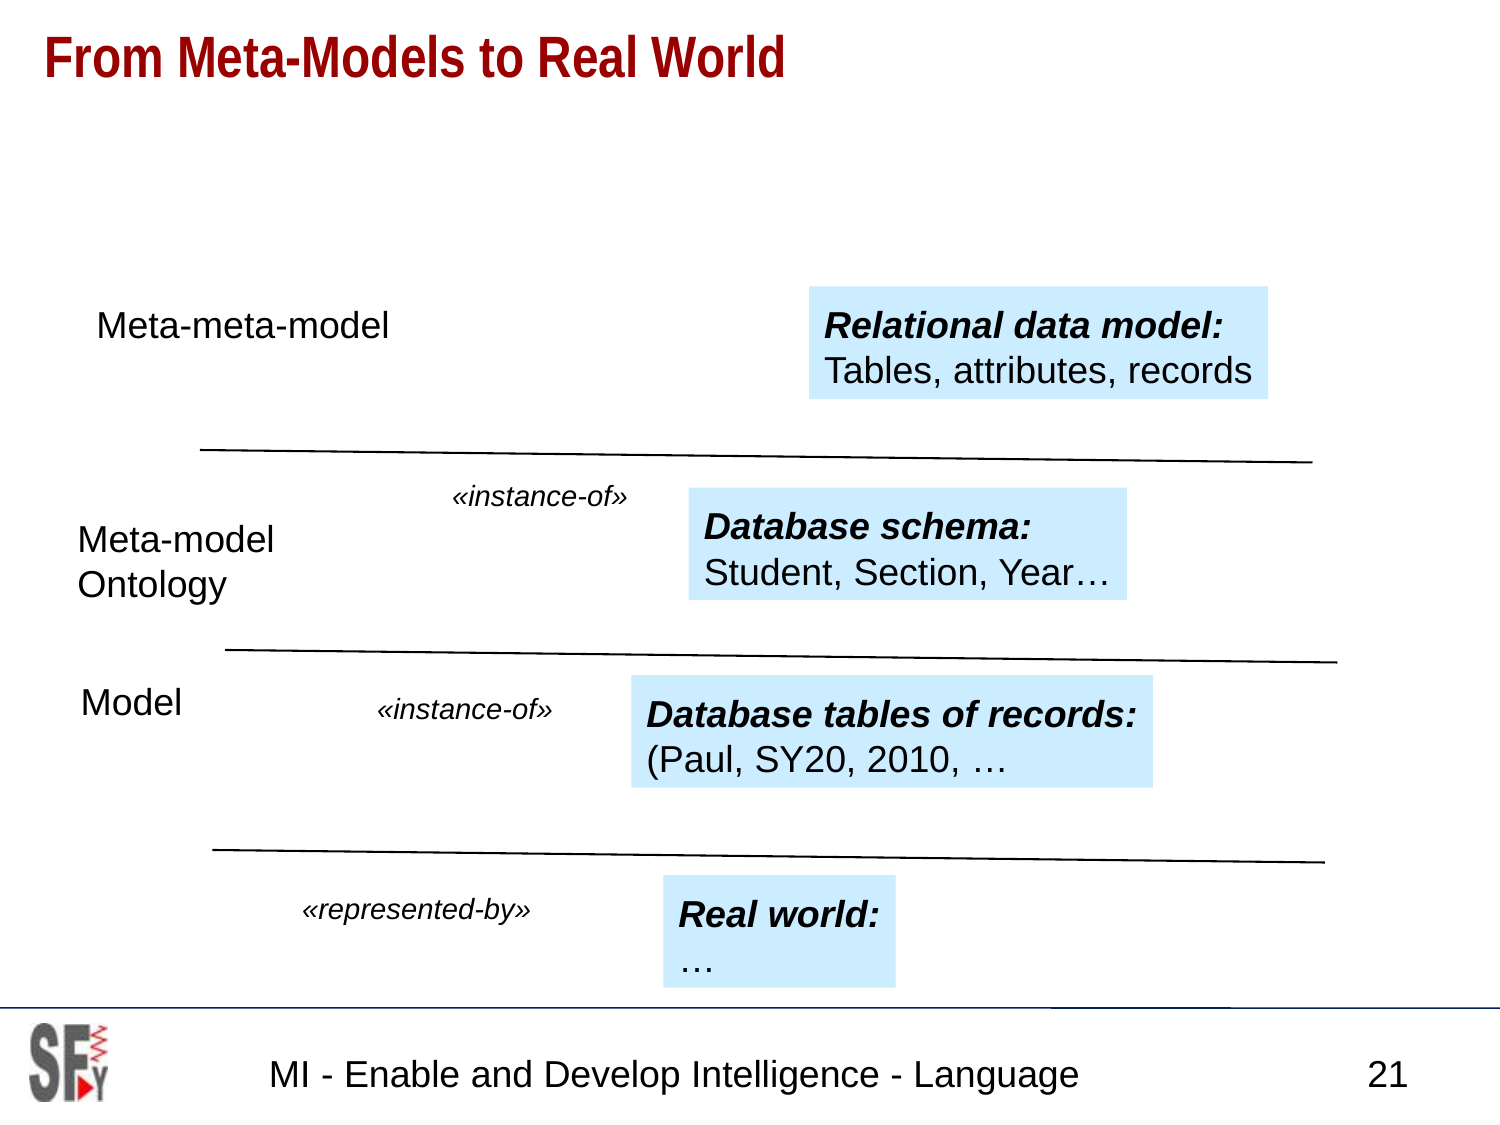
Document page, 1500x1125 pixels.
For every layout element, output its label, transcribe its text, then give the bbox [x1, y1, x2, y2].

text_box Database tables of records: (Paul, SY20, 2010, … [631, 675, 1153, 788]
text_box «instance-of» [437, 462, 644, 521]
title From Meta-Models to Real World [29, 12, 1471, 138]
text_box «instance-of» [362, 675, 569, 733]
list [29, 184, 1471, 988]
text_box Real world: … [663, 875, 896, 988]
text_box Meta-model Ontology [62, 500, 290, 613]
text_box «represented-by» [287, 875, 547, 933]
slide_number <numéro> [1352, 1034, 1490, 1103]
picture [29, 1023, 108, 1102]
text_box Relational data model: Tables, attributes, records [809, 286, 1269, 400]
text_box Meta-meta-model [81, 286, 405, 355]
text_box Model [65, 663, 198, 731]
text_box Database schema: Student, Section, Year… [688, 487, 1127, 601]
footer MI - Enable and Develop Intelligence - Language [253, 1034, 1336, 1103]
